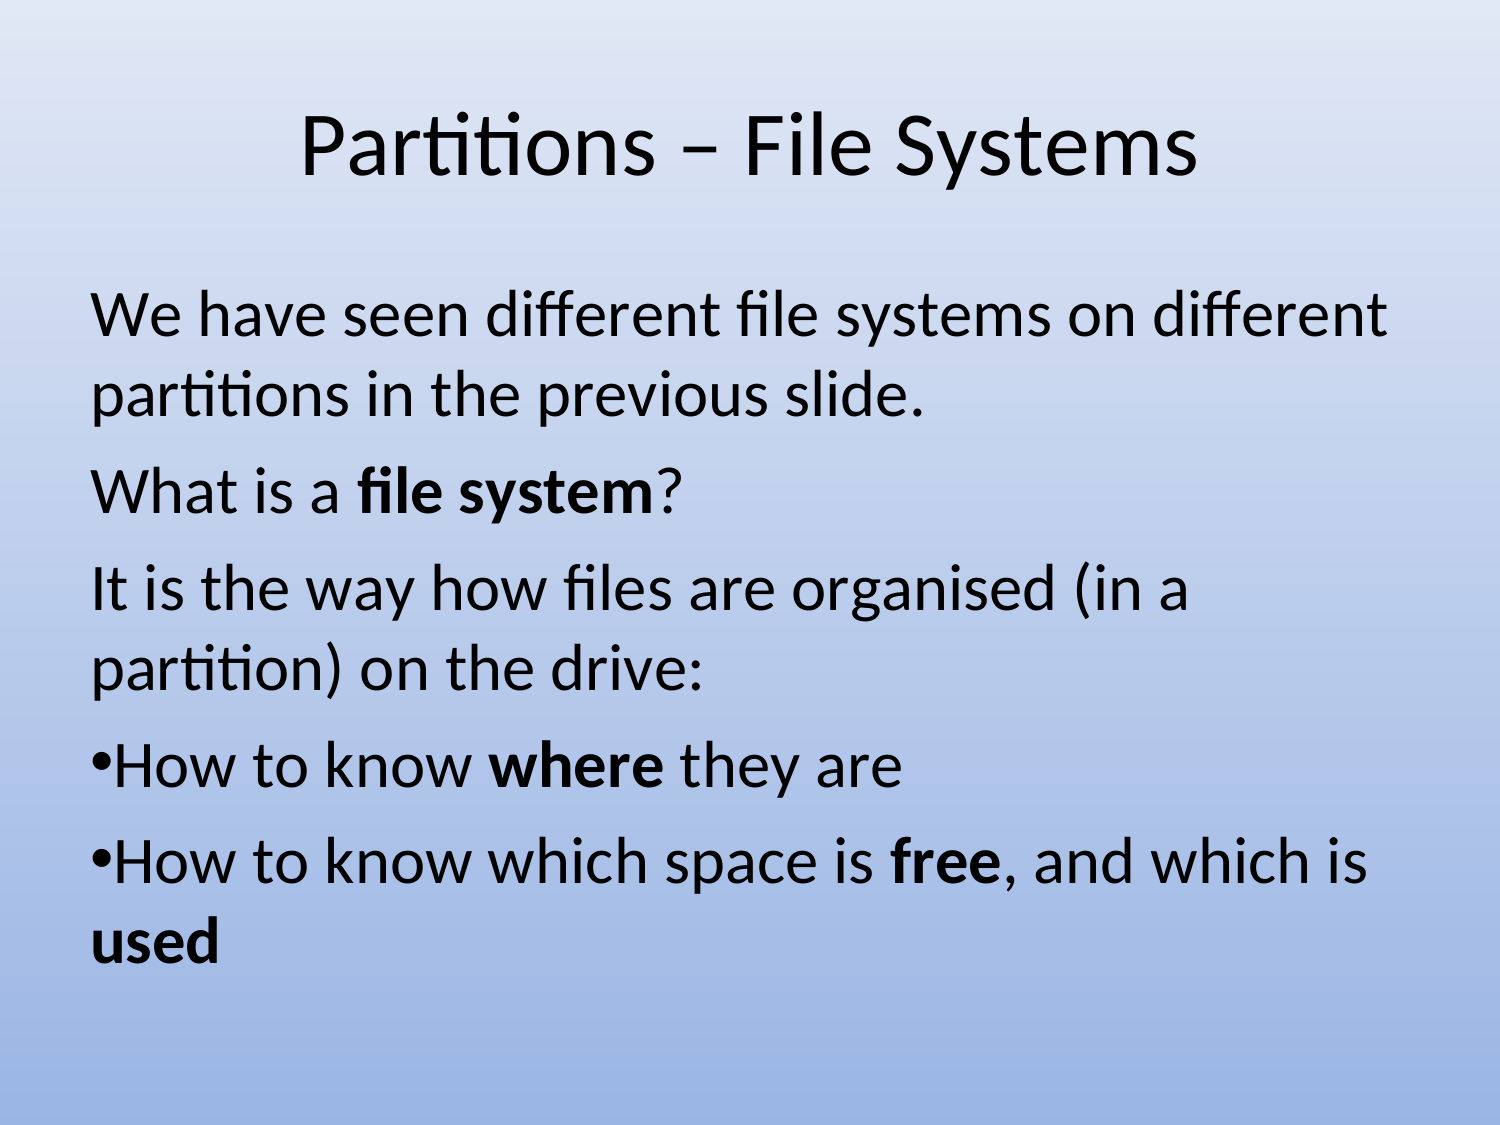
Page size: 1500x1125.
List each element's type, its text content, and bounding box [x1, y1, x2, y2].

list We have seen different file systems on different partitions in the previous slide. What is a file system? It is the way how files are organised (in a partition) on the drive: How to know where they are How to know which space is free, and which is used [75, 262, 1426, 1005]
title Partitions – File Systems [75, 45, 1426, 233]
